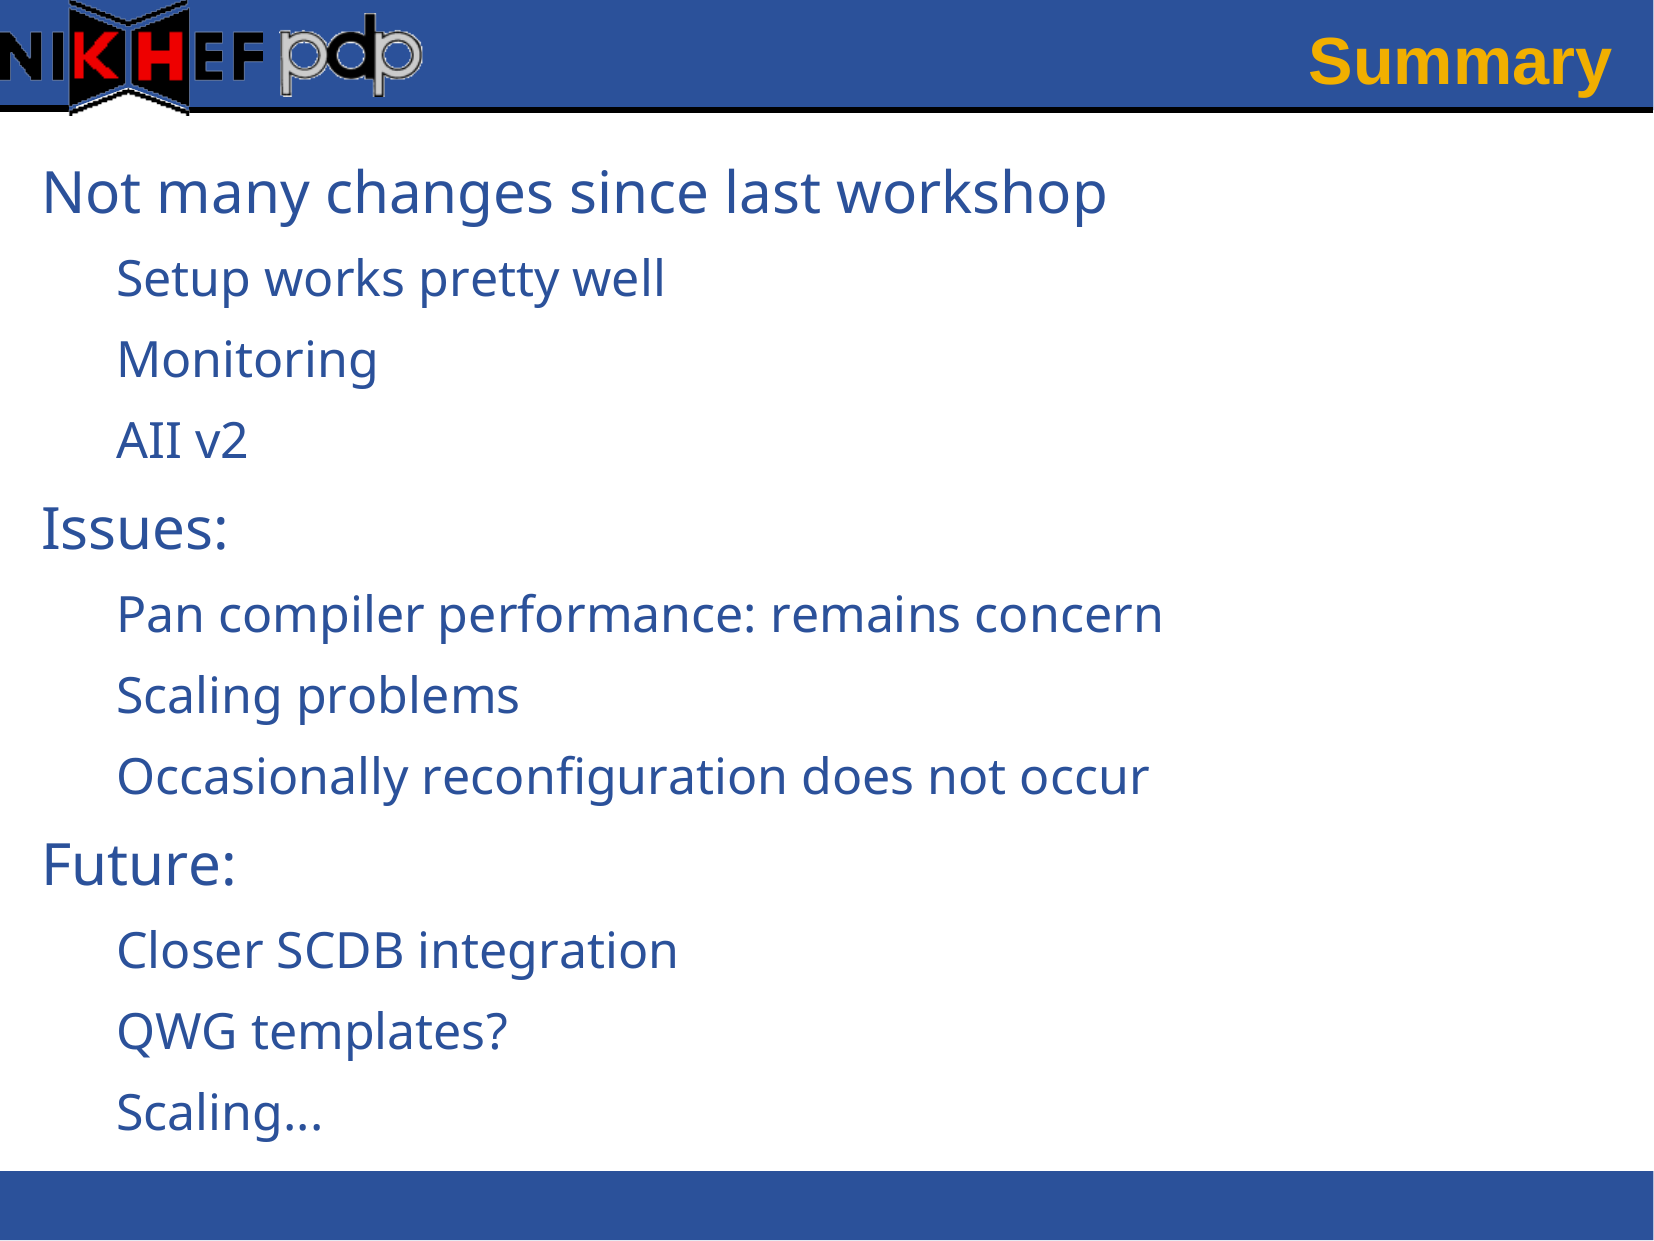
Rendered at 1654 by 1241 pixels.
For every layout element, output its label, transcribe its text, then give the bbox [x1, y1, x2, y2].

list Not many changes since last workshop Setup works pretty well Monitoring AII v2 Issues: Pan compiler performance: remains concern Scaling problems Occasionally reconfiguration does not occur Future: Closer SCDB integration QWG templates? Scaling... [41, 151, 1627, 1129]
picture [0, 0, 263, 116]
title Summary [449, 16, 1613, 108]
picture [279, 13, 424, 97]
